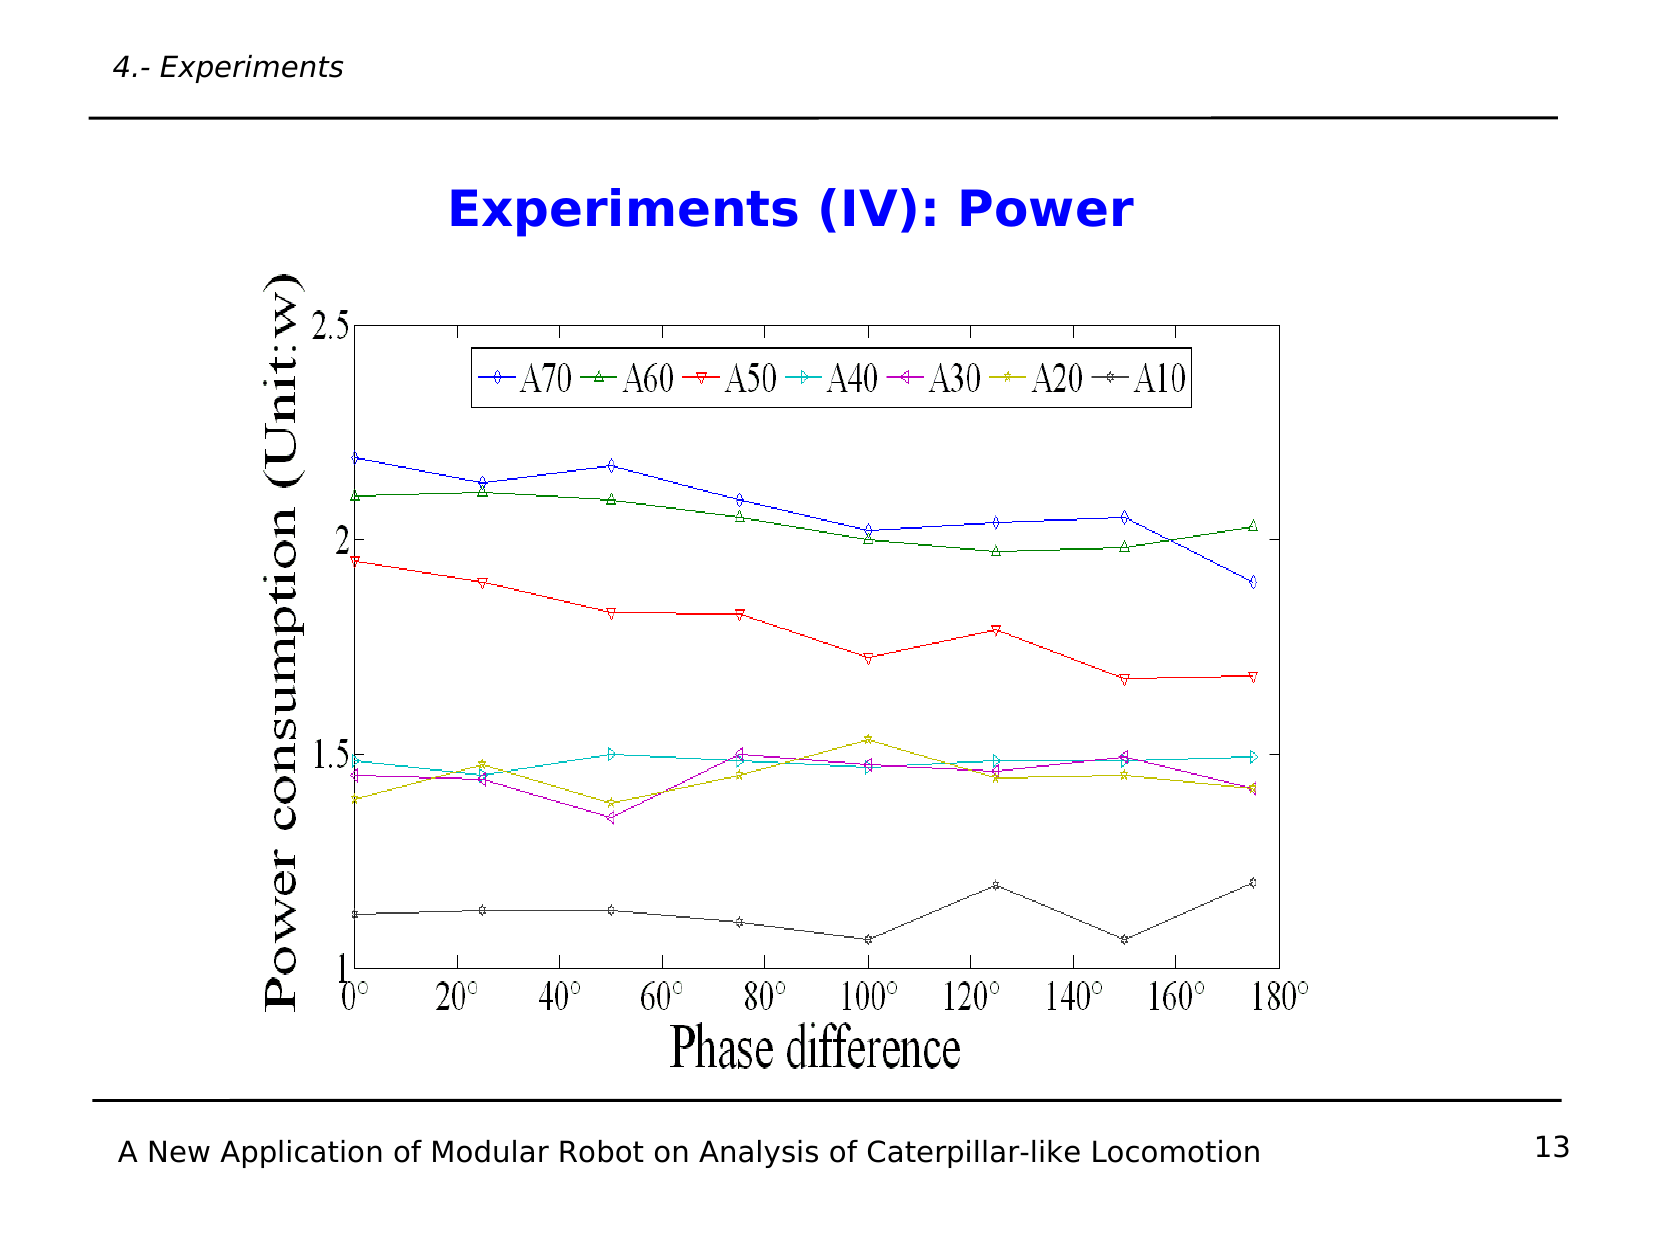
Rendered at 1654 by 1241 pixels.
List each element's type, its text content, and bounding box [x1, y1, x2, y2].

text_box 4.- Experiments [97, 42, 360, 93]
text_box A New Application of Modular Robot on Analysis of Caterpillar-like Locomotion [103, 1127, 1278, 1177]
text_box Experiments (IV): Power [432, 172, 1150, 246]
picture [258, 271, 1310, 1074]
